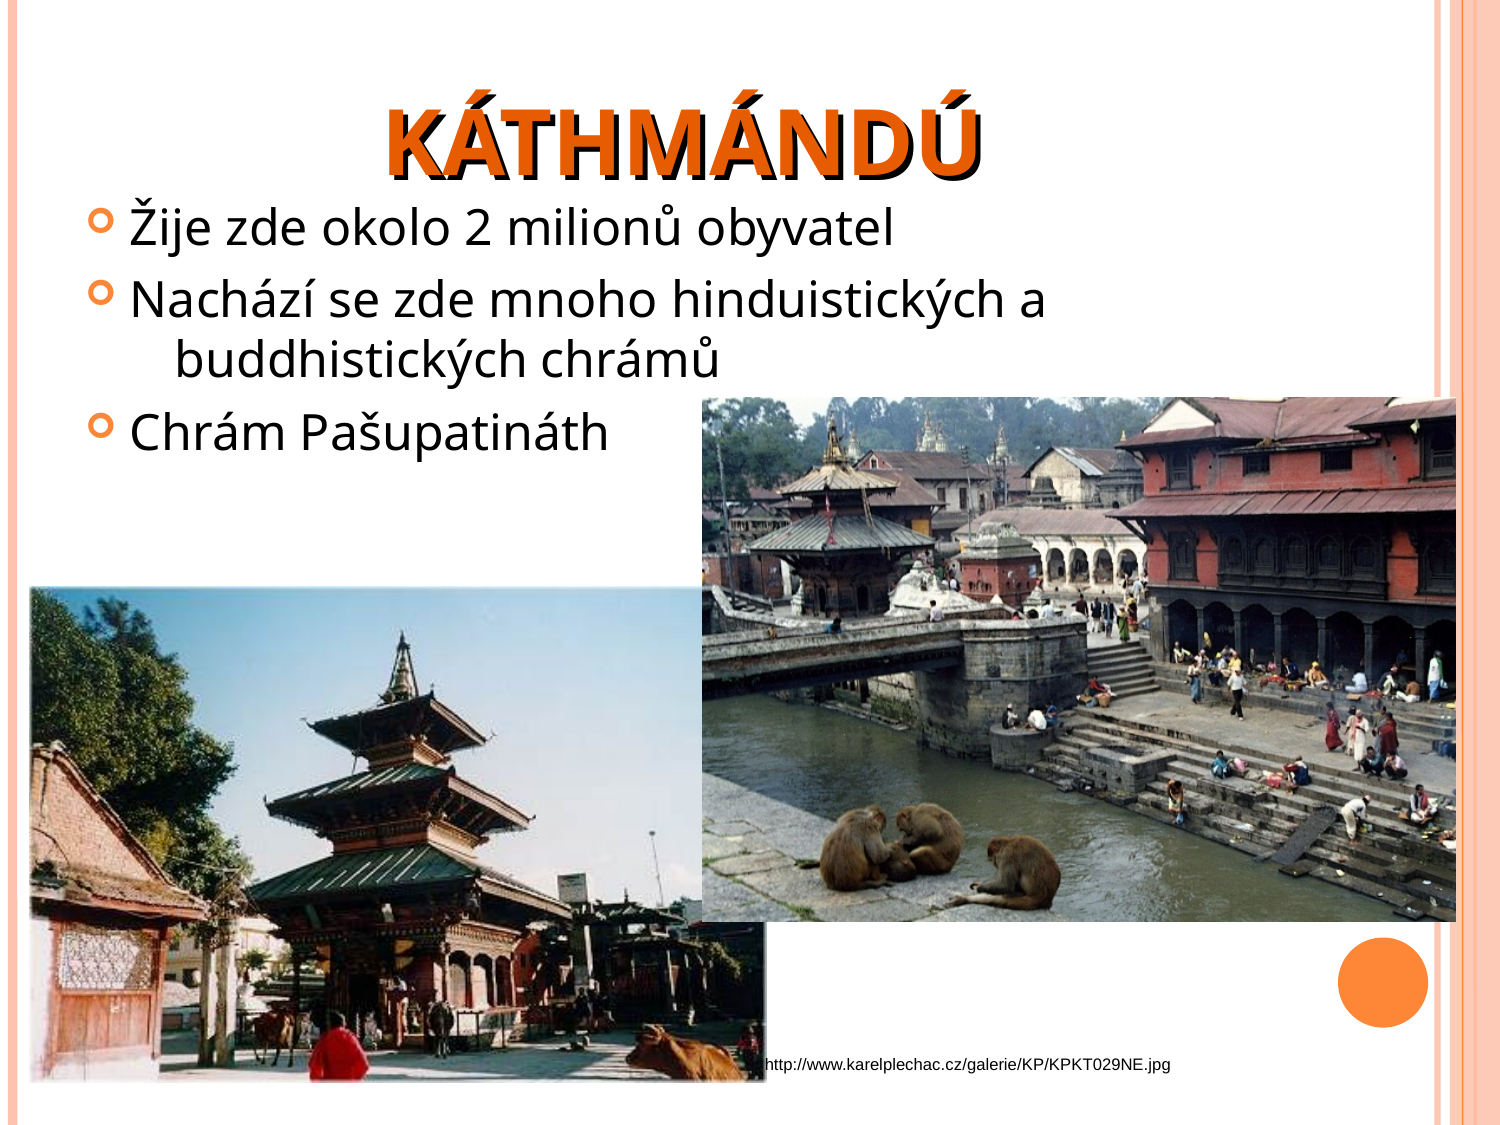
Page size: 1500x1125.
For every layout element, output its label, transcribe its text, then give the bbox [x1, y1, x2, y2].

list Žije zde okolo 2 milionů obyvatel Nachází se zde mnoho hinduistických a buddhistických chrámů Chrám Pašupatináth [70, 187, 1407, 528]
title KÁTHMÁNDÚ [70, 46, 1296, 187]
text_box http://www.karelplechac.cz/galerie/KP/KPKT029NE.jpg [750, 1046, 1500, 1081]
picture [29, 397, 1456, 1083]
